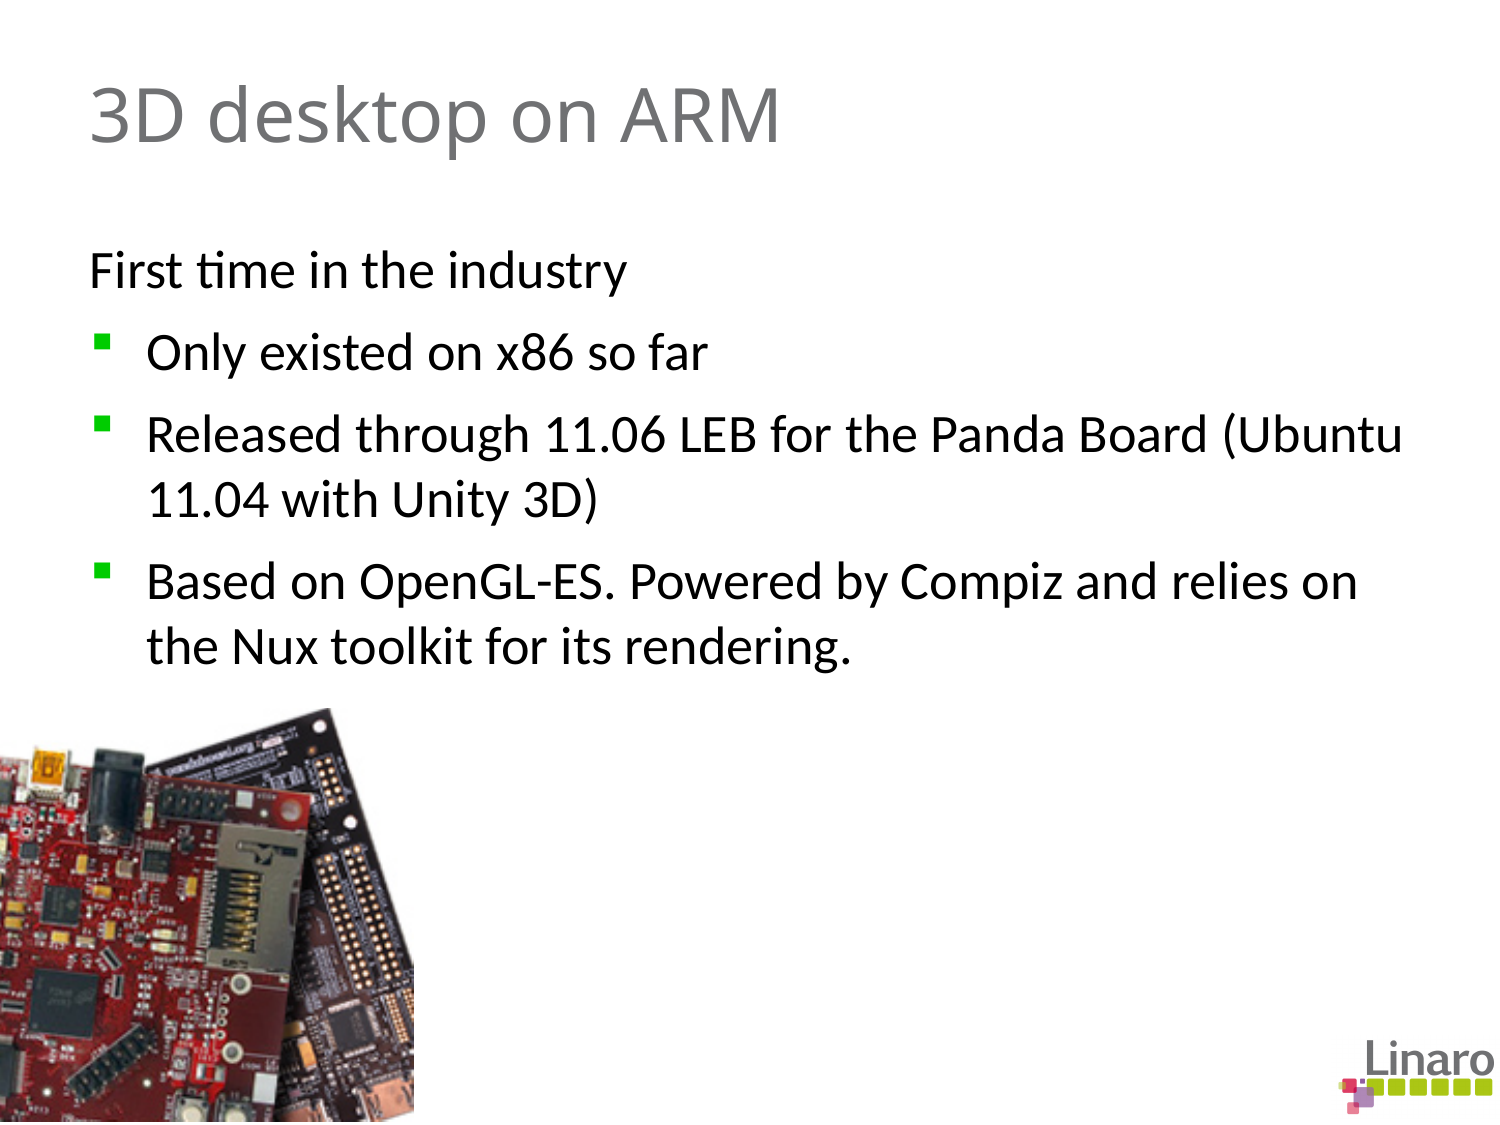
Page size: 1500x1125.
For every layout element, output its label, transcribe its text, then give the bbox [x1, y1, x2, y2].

picture [0, 708, 414, 1125]
title 3D desktop on ARM [75, 29, 1426, 196]
picture [1331, 1035, 1500, 1119]
list First time in the industry Only existed on x86 so far Released through 11.06 LEB for the Panda Board (Ubuntu 11.04 with Unity 3D) Based on OpenGL-ES. Powered by Compiz and relies on the Nux toolkit for its rendering. [75, 227, 1426, 970]
